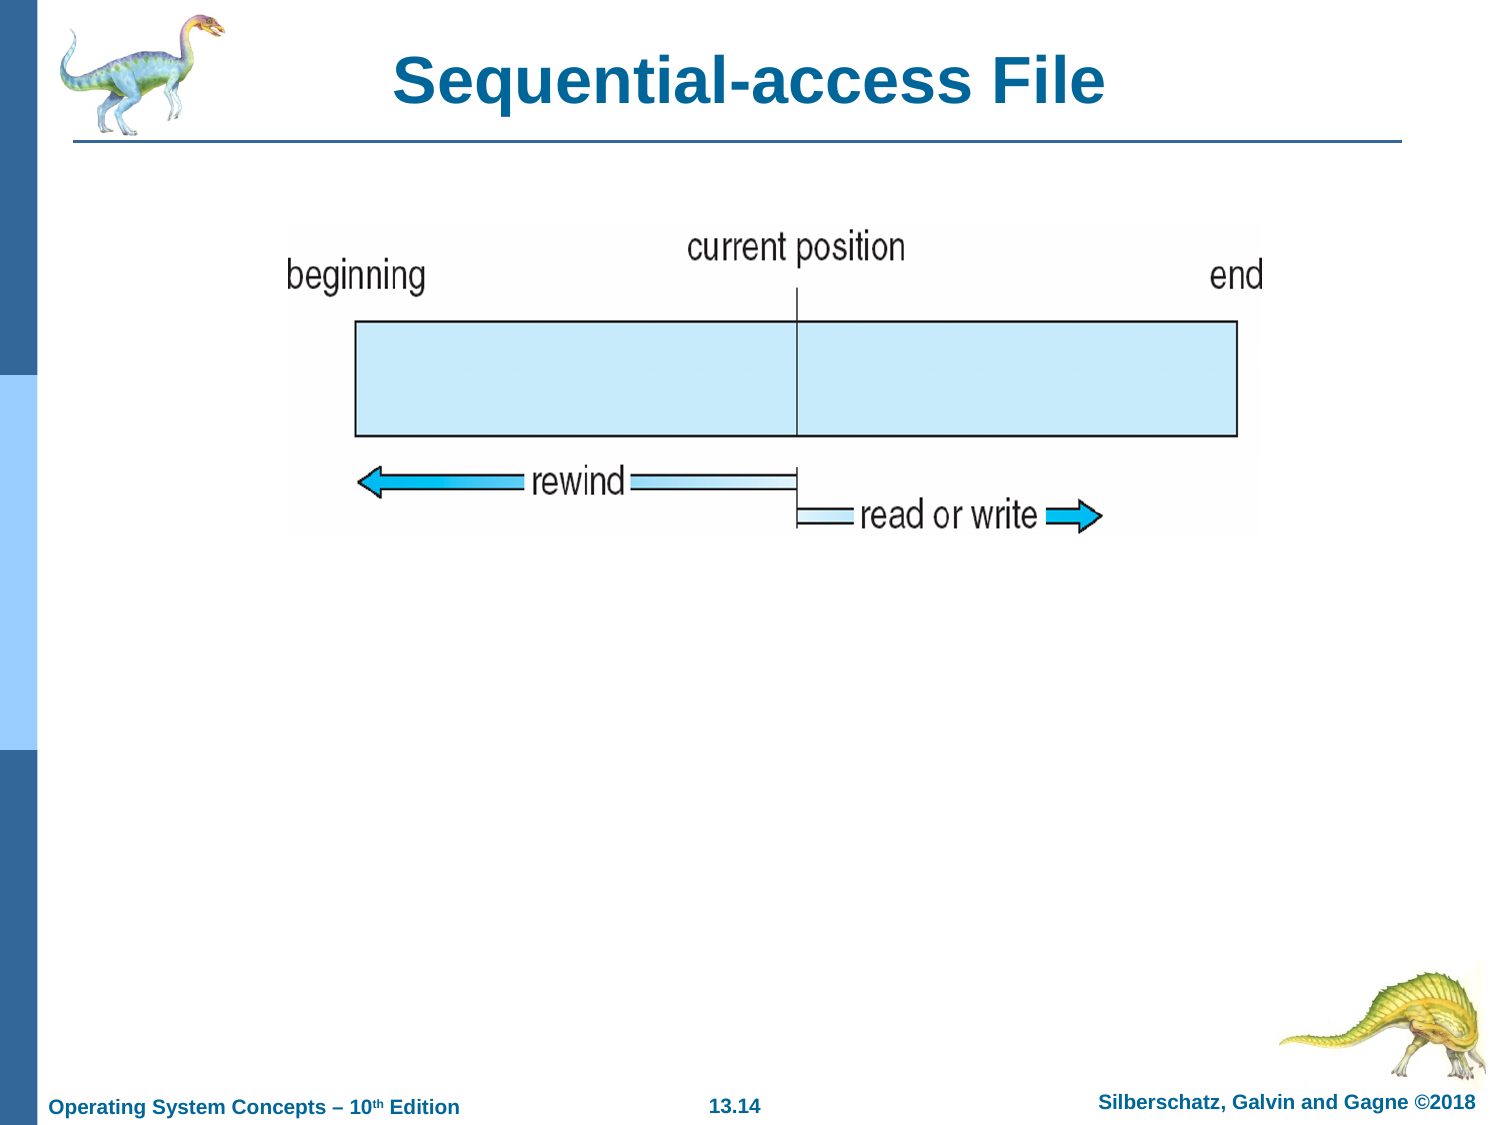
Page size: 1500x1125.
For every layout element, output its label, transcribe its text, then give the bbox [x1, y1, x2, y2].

picture [46, 0, 243, 149]
picture [288, 222, 1265, 535]
picture [1415, 1094, 1423, 1099]
picture [1275, 959, 1486, 1090]
title Sequential-access File [75, 29, 1426, 124]
